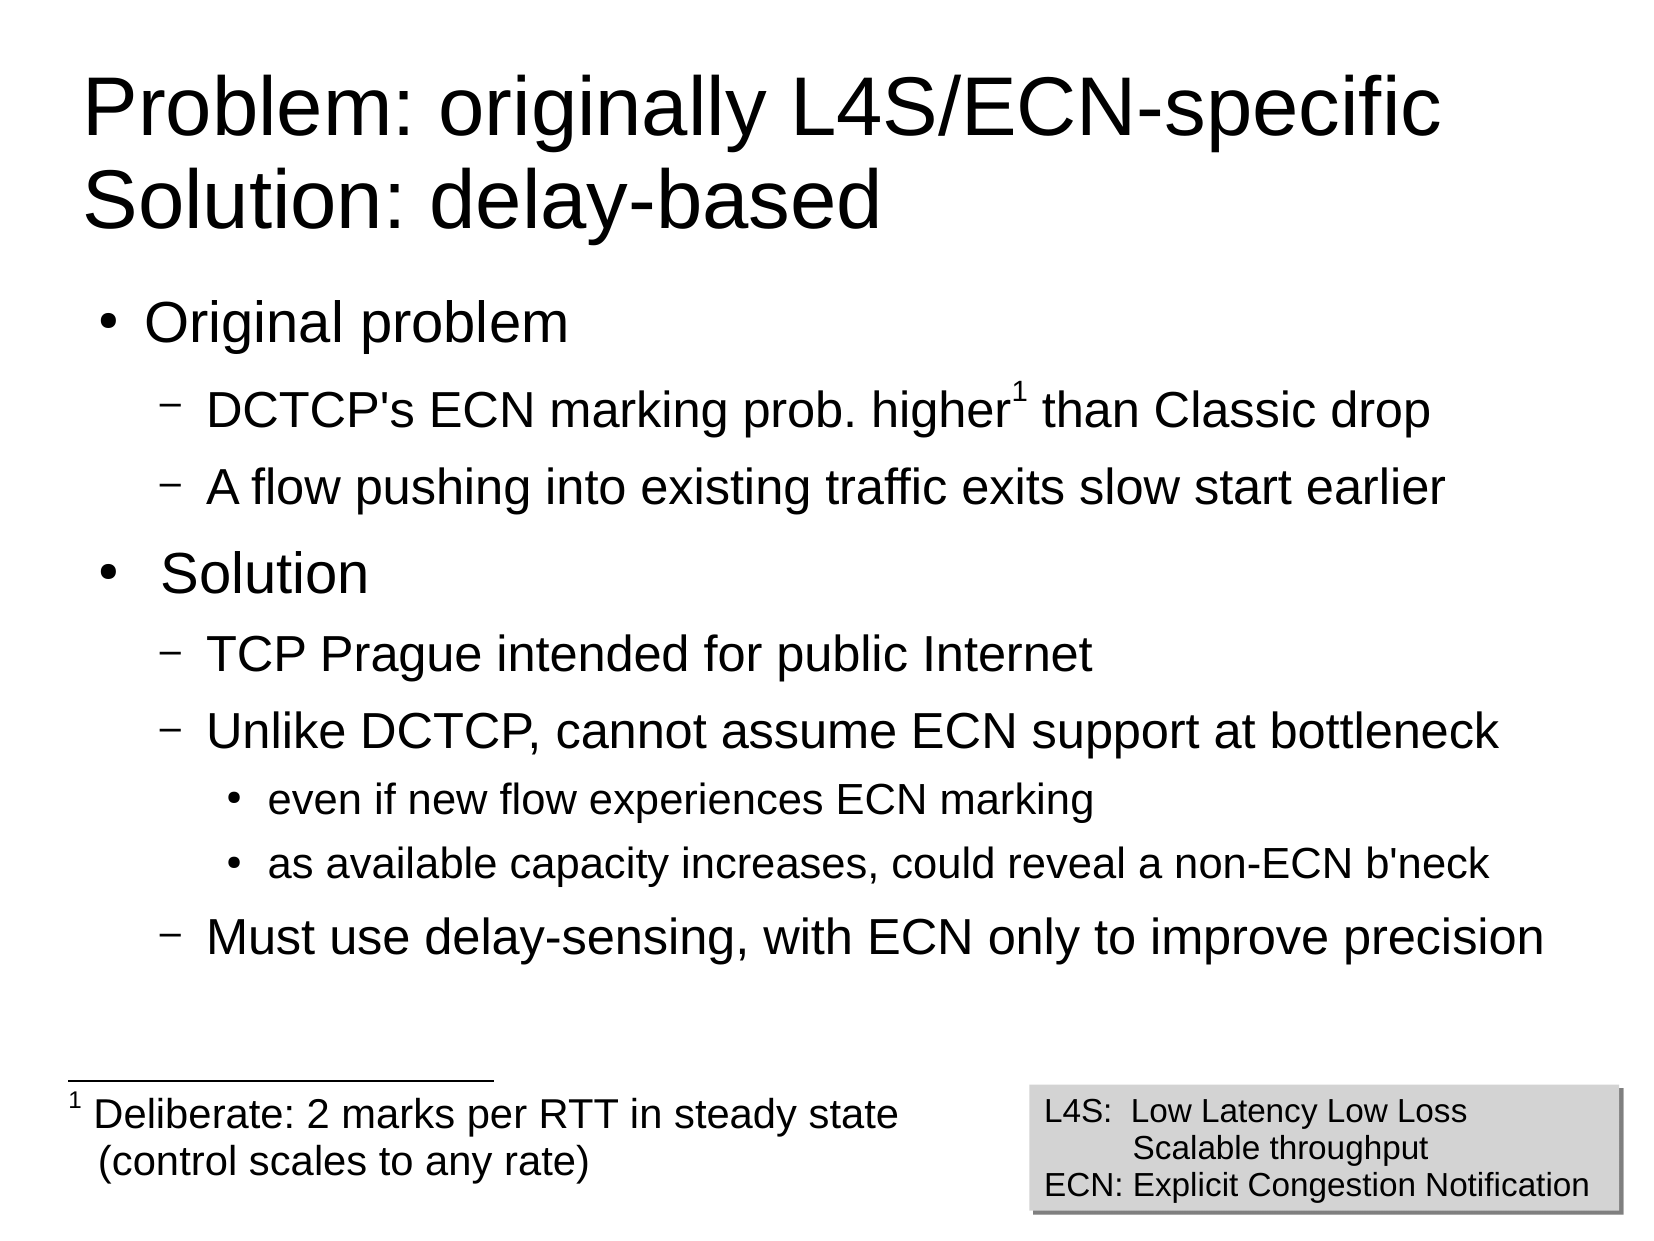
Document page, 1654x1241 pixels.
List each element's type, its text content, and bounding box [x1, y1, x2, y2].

list Original problem DCTCP's ECN marking prob. higher1 than Classic drop A flow pushing into existing traffic exits slow start earlier Solution TCP Prague intended for public Internet Unlike DCTCP, cannot assume ECN support at bottleneck even if new flow experiences ECN marking as available capacity increases, could reveal a non-ECN b'neck Must use delay-sensing, with ECN only to improve precision [82, 290, 1571, 1010]
title Problem: originally L4S/ECN-specific Solution: delay-based [82, 49, 1571, 257]
text_box L4S: Low Latency Low Loss Scalable throughput ECN: Explicit Congestion Notification [1029, 1084, 1620, 1211]
text_box 1 Deliberate: 2 marks per RTT in steady state (control scales to any rate) [53, 1032, 974, 1192]
